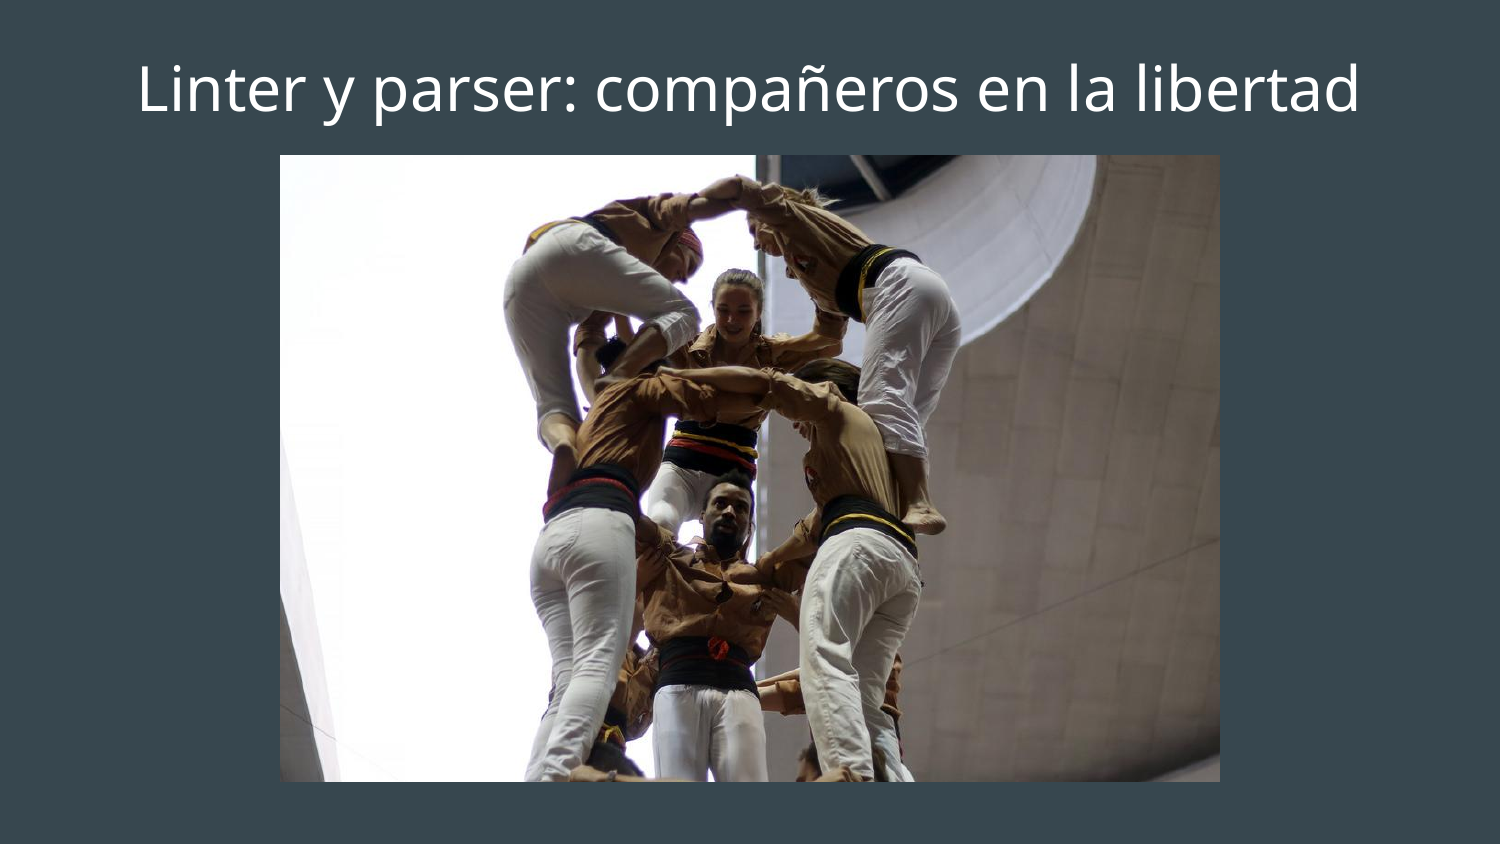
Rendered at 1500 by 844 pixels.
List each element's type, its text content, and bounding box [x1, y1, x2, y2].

picture [280, 155, 1220, 782]
title Linter y parser: compañeros en la libertad [51, 33, 1449, 128]
